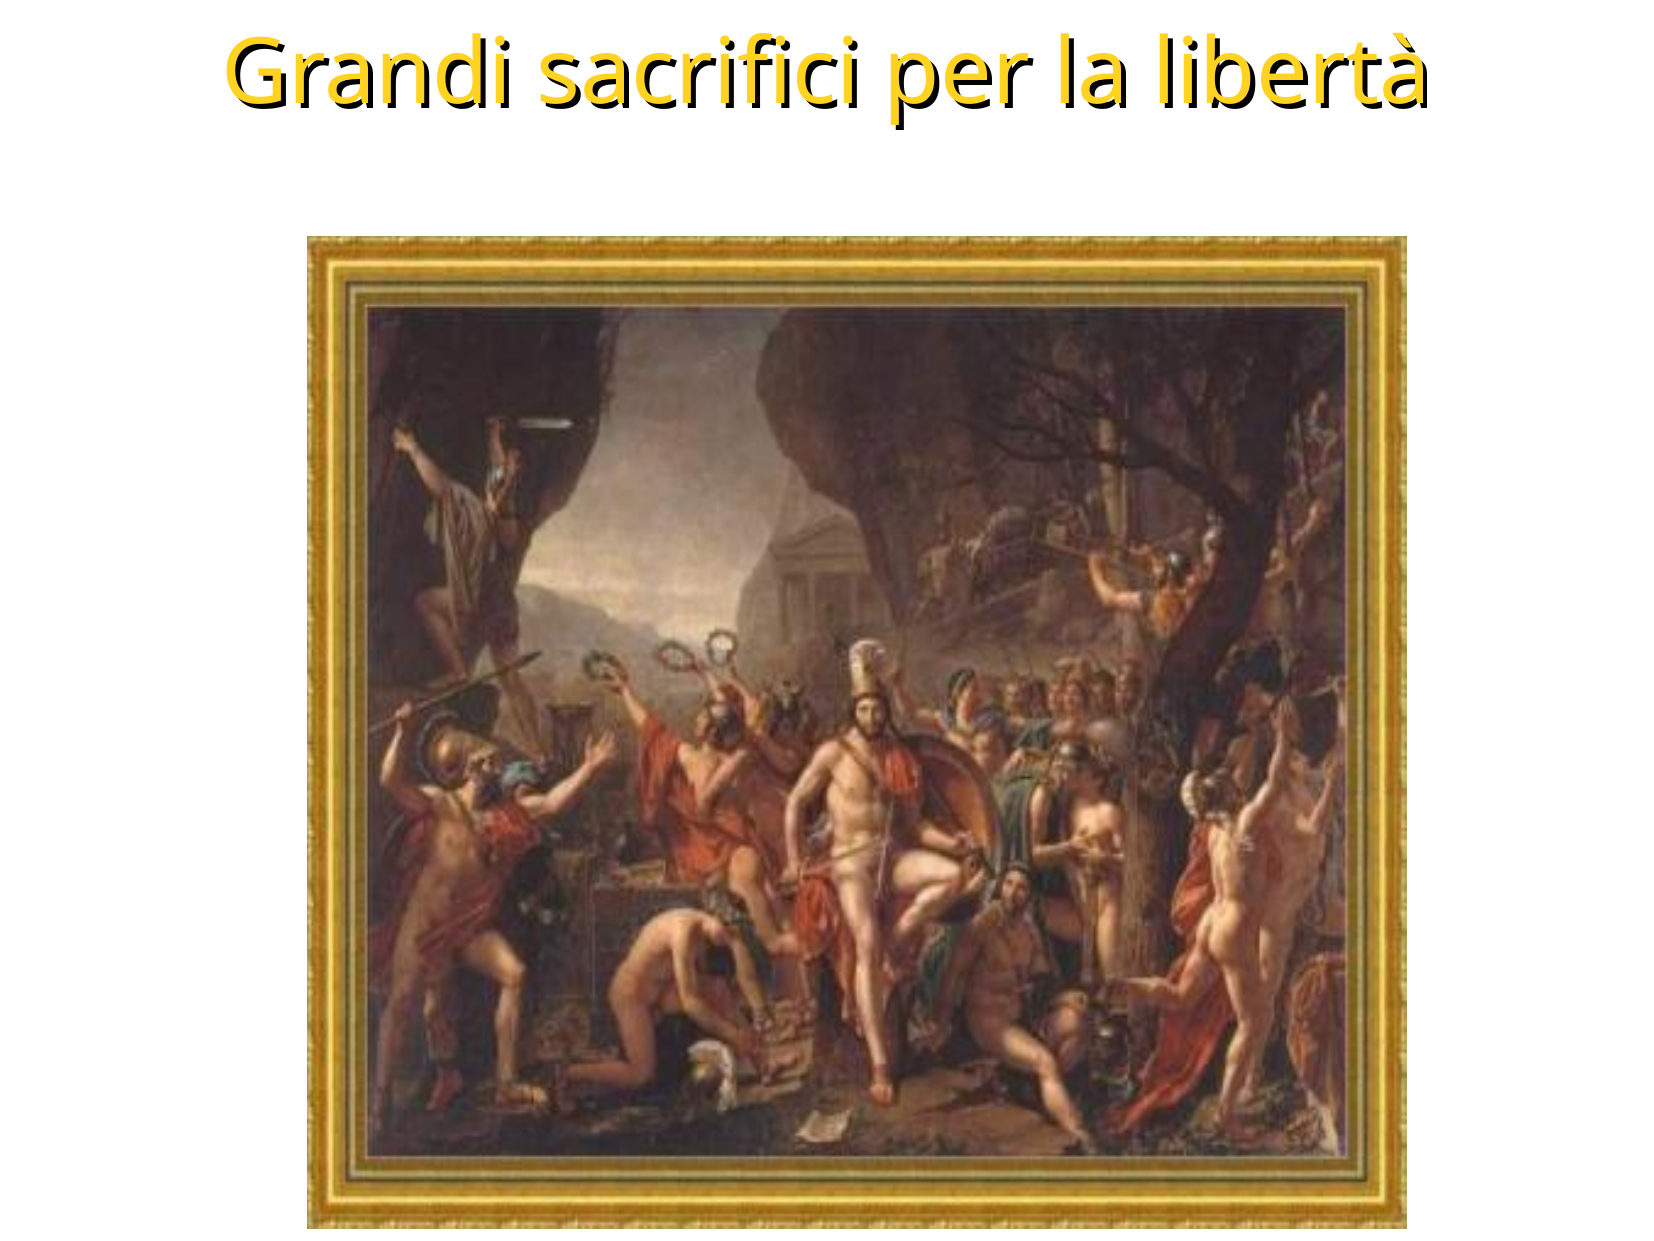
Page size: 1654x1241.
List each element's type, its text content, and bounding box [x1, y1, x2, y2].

title Grandi sacrifici per la libertà [82, 0, 1571, 172]
picture [0, 0, 1654, 1241]
